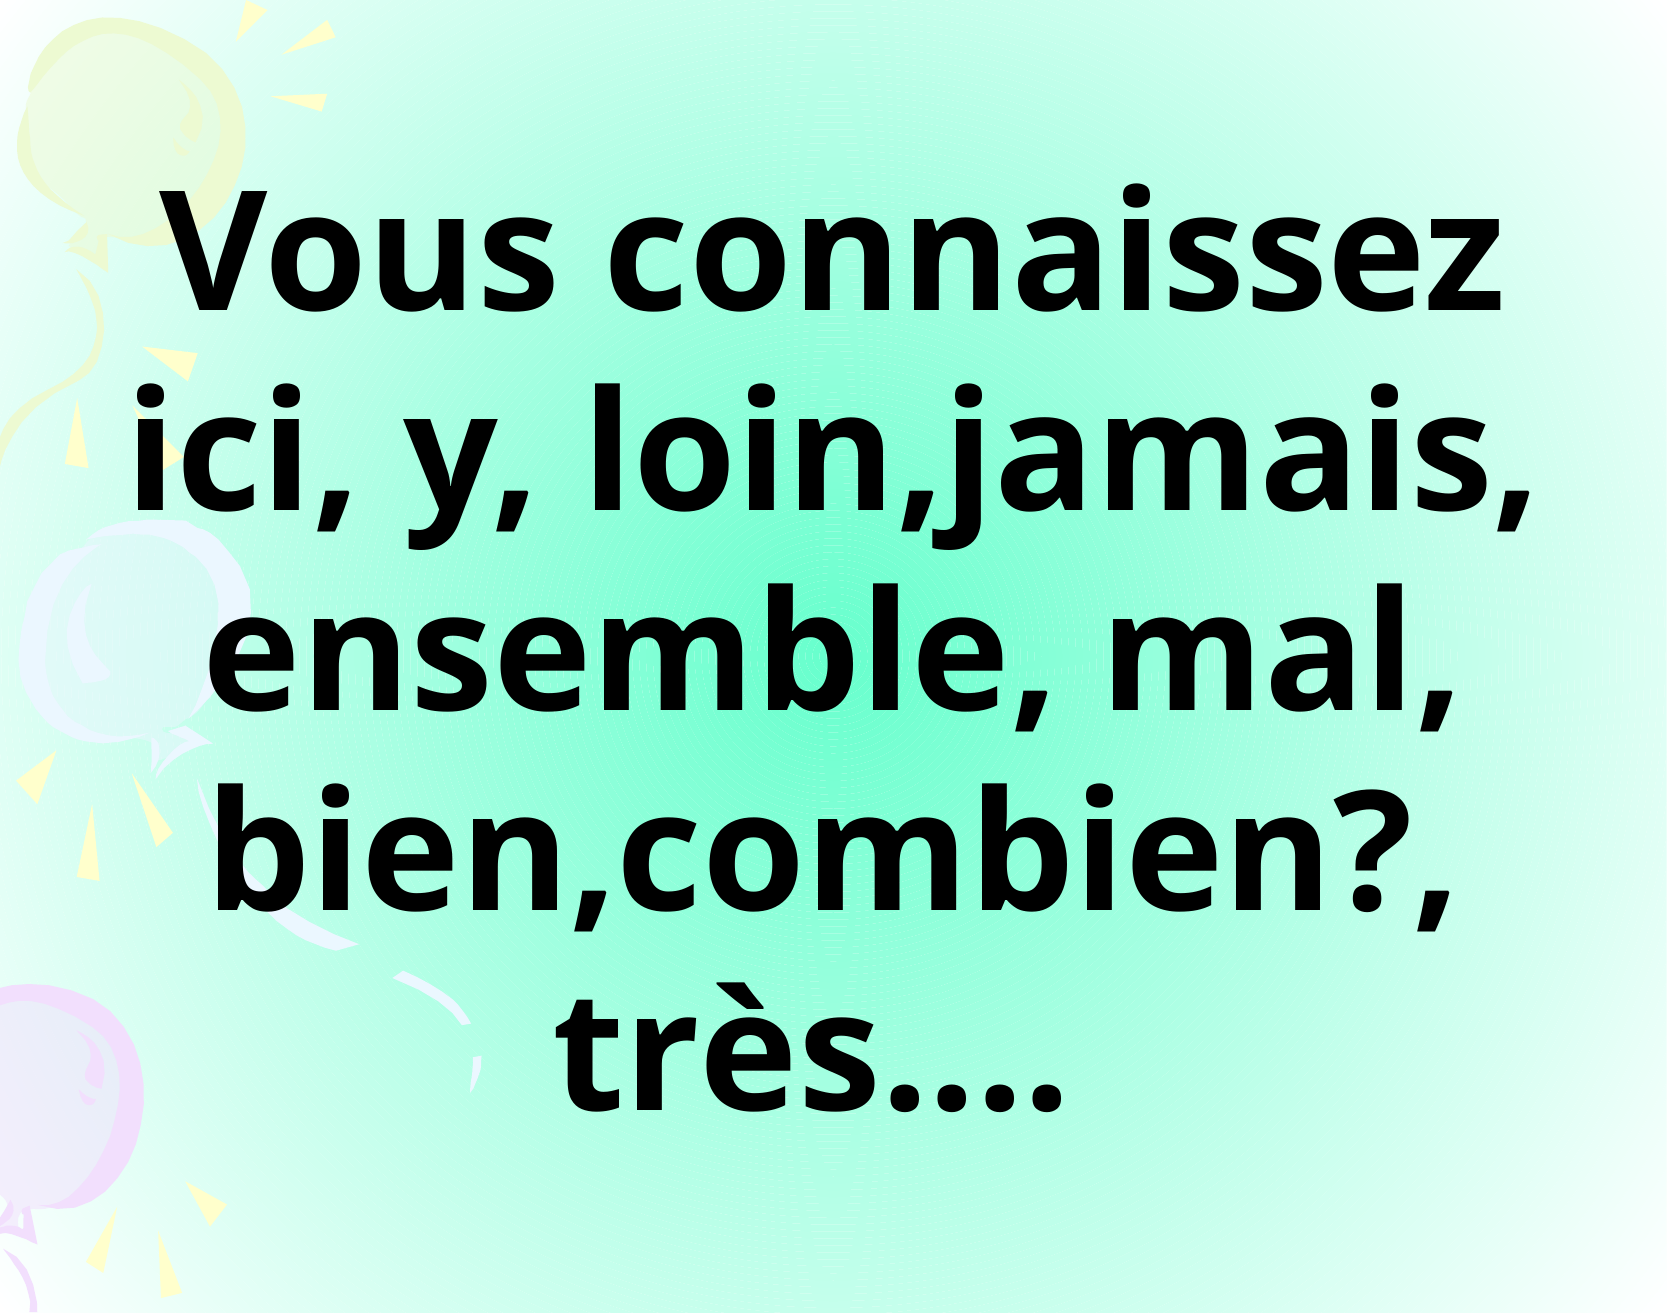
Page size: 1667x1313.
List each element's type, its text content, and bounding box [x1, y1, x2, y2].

text_box Vous connaissez ici, y, loin,jamais, ensemble, mal, bien,combien?, très.... [0, 136, 1667, 1313]
